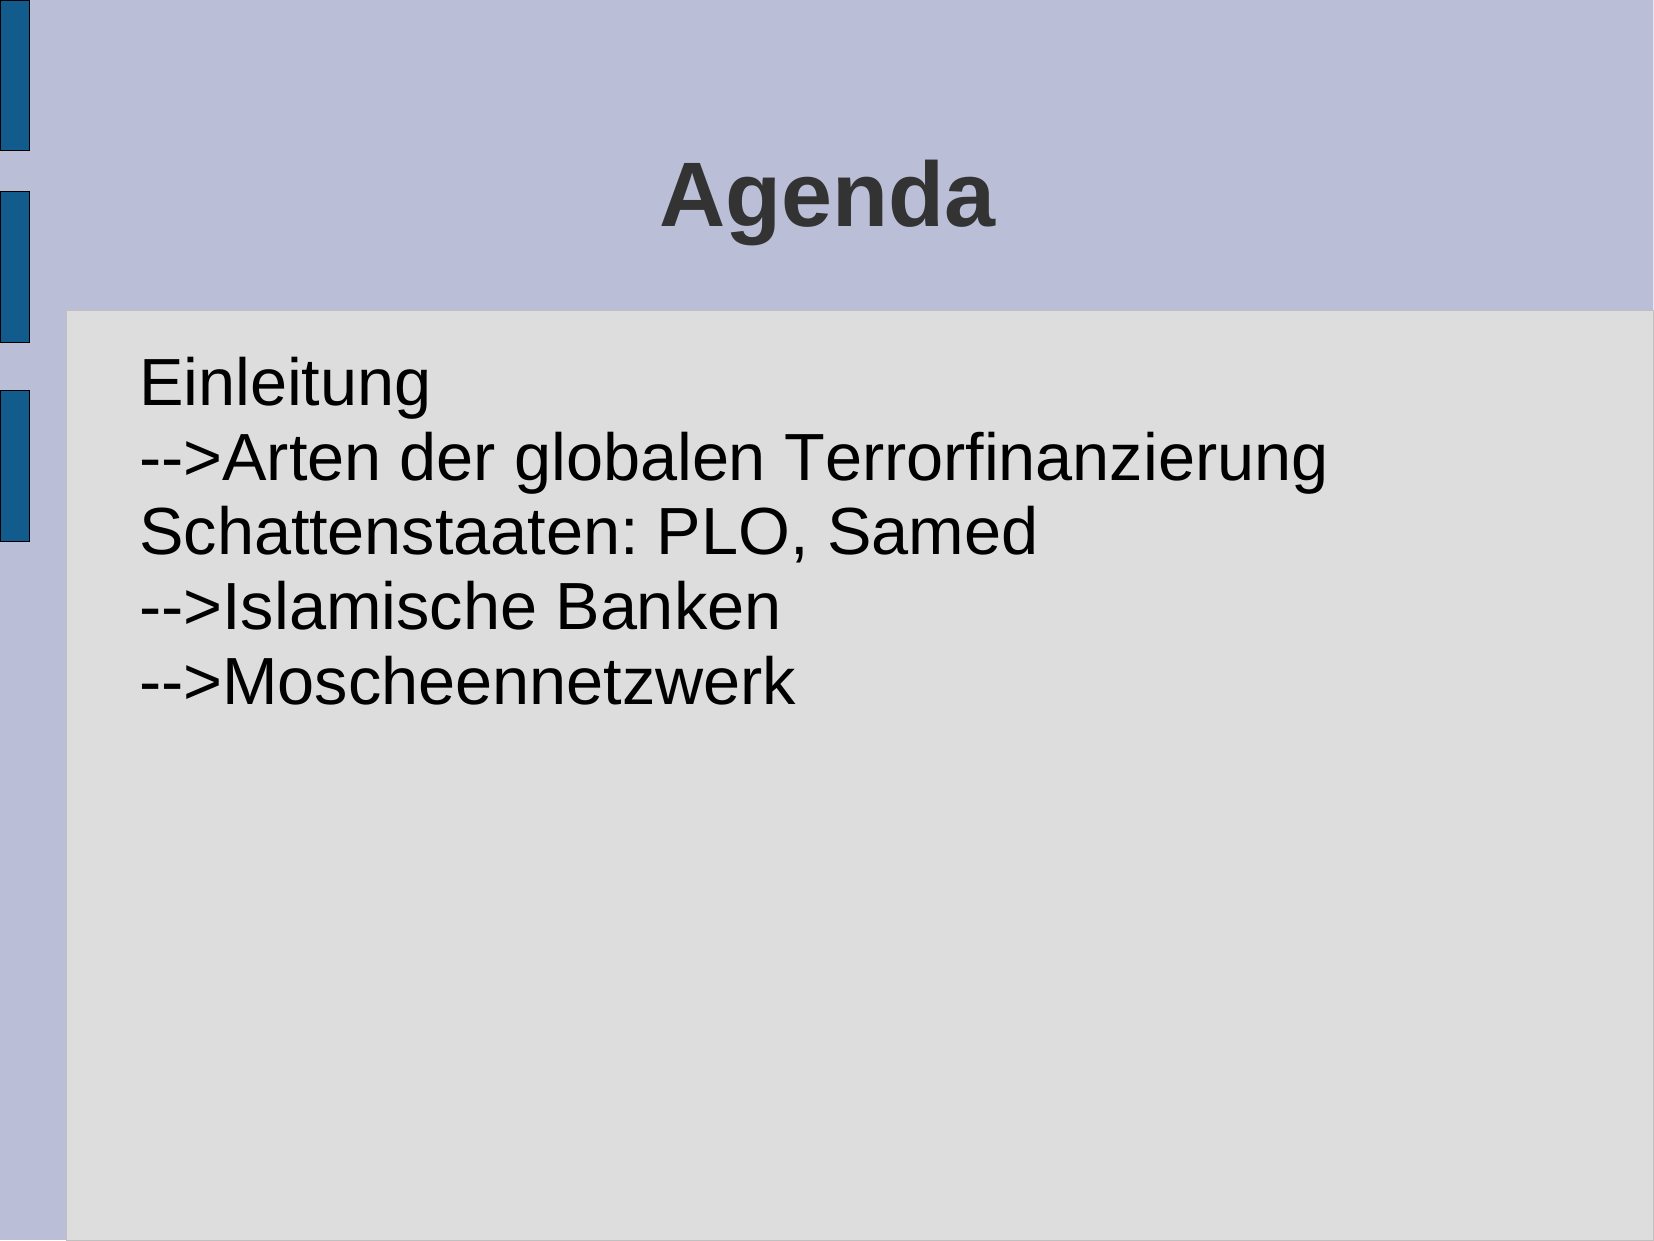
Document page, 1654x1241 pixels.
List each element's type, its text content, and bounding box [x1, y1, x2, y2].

title Agenda [121, 91, 1534, 299]
list Einleitung -->Arten der globalen Terrorfinanzierung Schattenstaaten: PLO, Samed -->Islamische Banken -->Moscheennetzwerk [121, 344, 1534, 1127]
